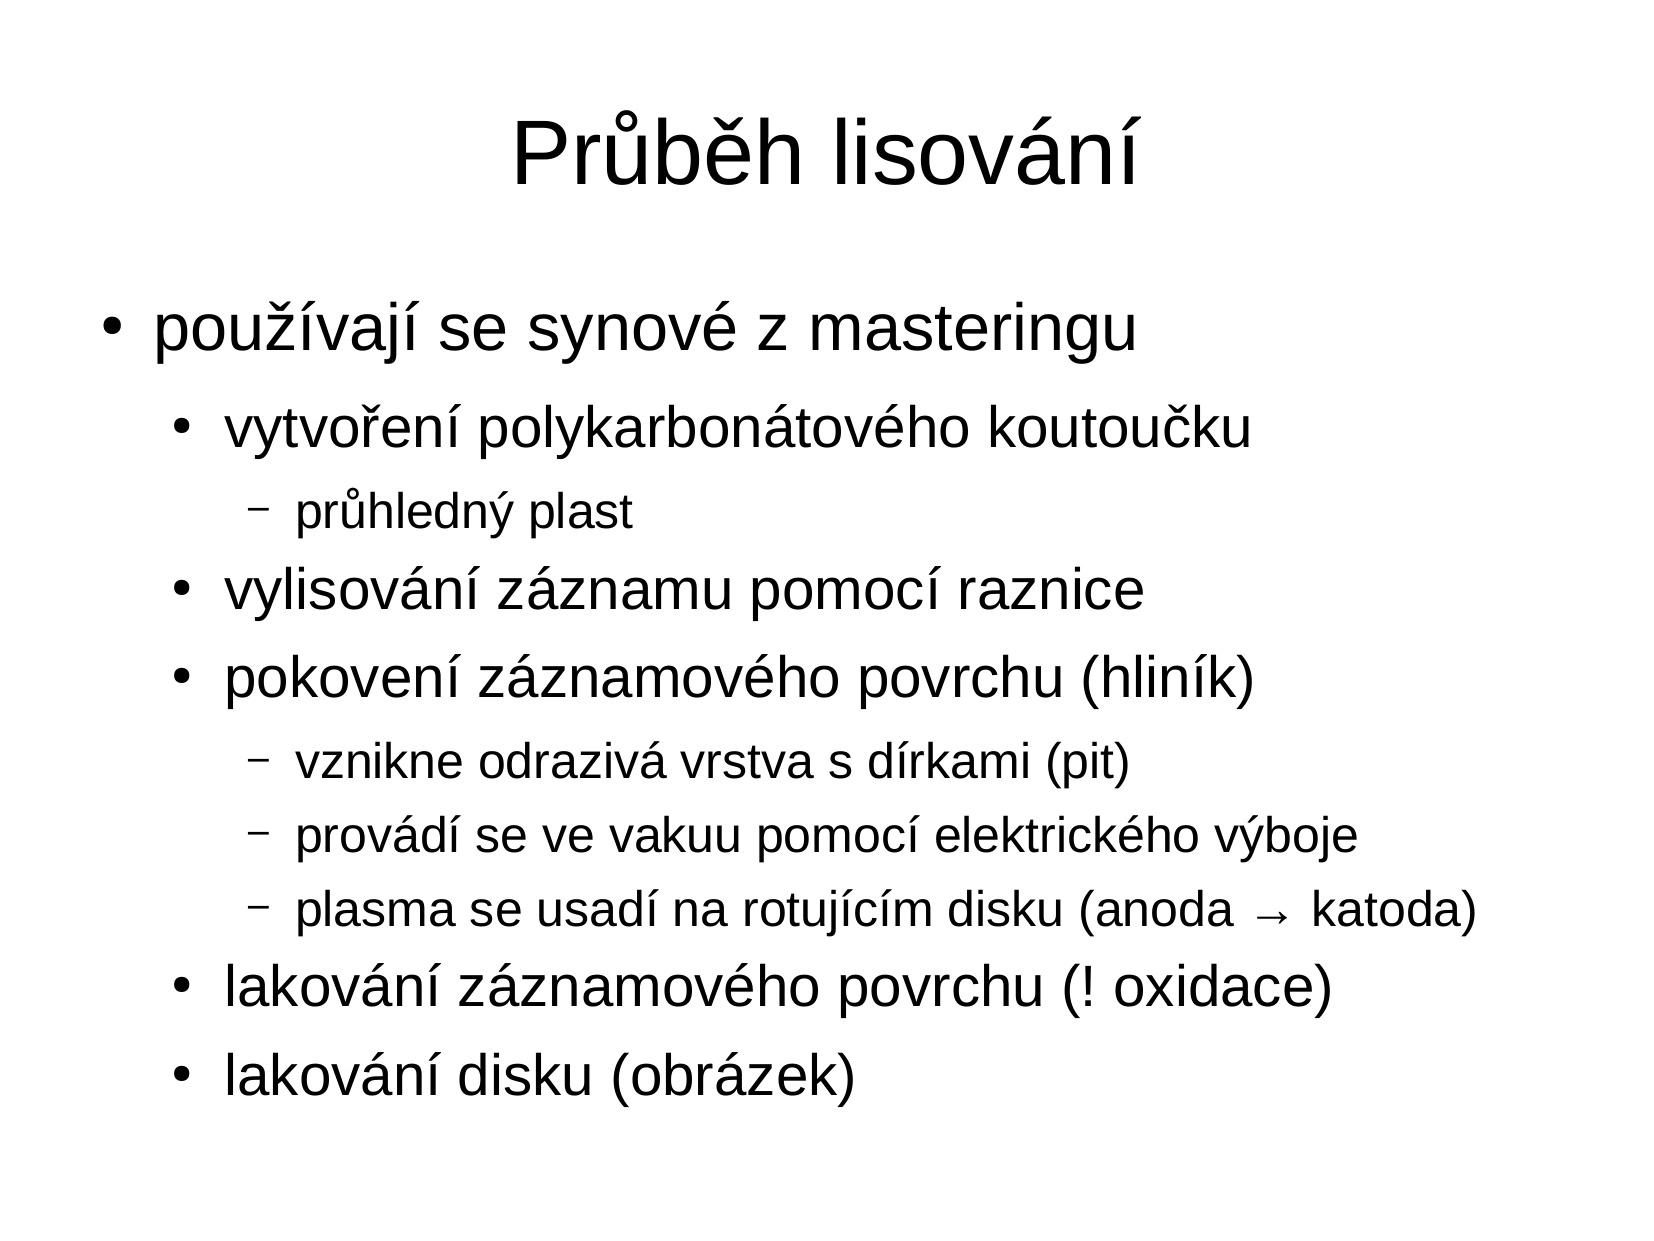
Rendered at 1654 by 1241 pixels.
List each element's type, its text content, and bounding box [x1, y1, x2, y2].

list používají se synové z masteringu vytvoření polykarbonátového koutoučku průhledný plast vylisování záznamu pomocí raznice pokovení záznamového povrchu (hliník) vznikne odrazivá vrstva s dírkami (pit) provádí se ve vakuu pomocí elektrického výboje plasma se usadí na rotujícím disku (anoda → katoda) lakování záznamového povrchu (! oxidace) lakování disku (obrázek) [82, 290, 1571, 1109]
title Průběh lisování [82, 56, 1571, 250]
